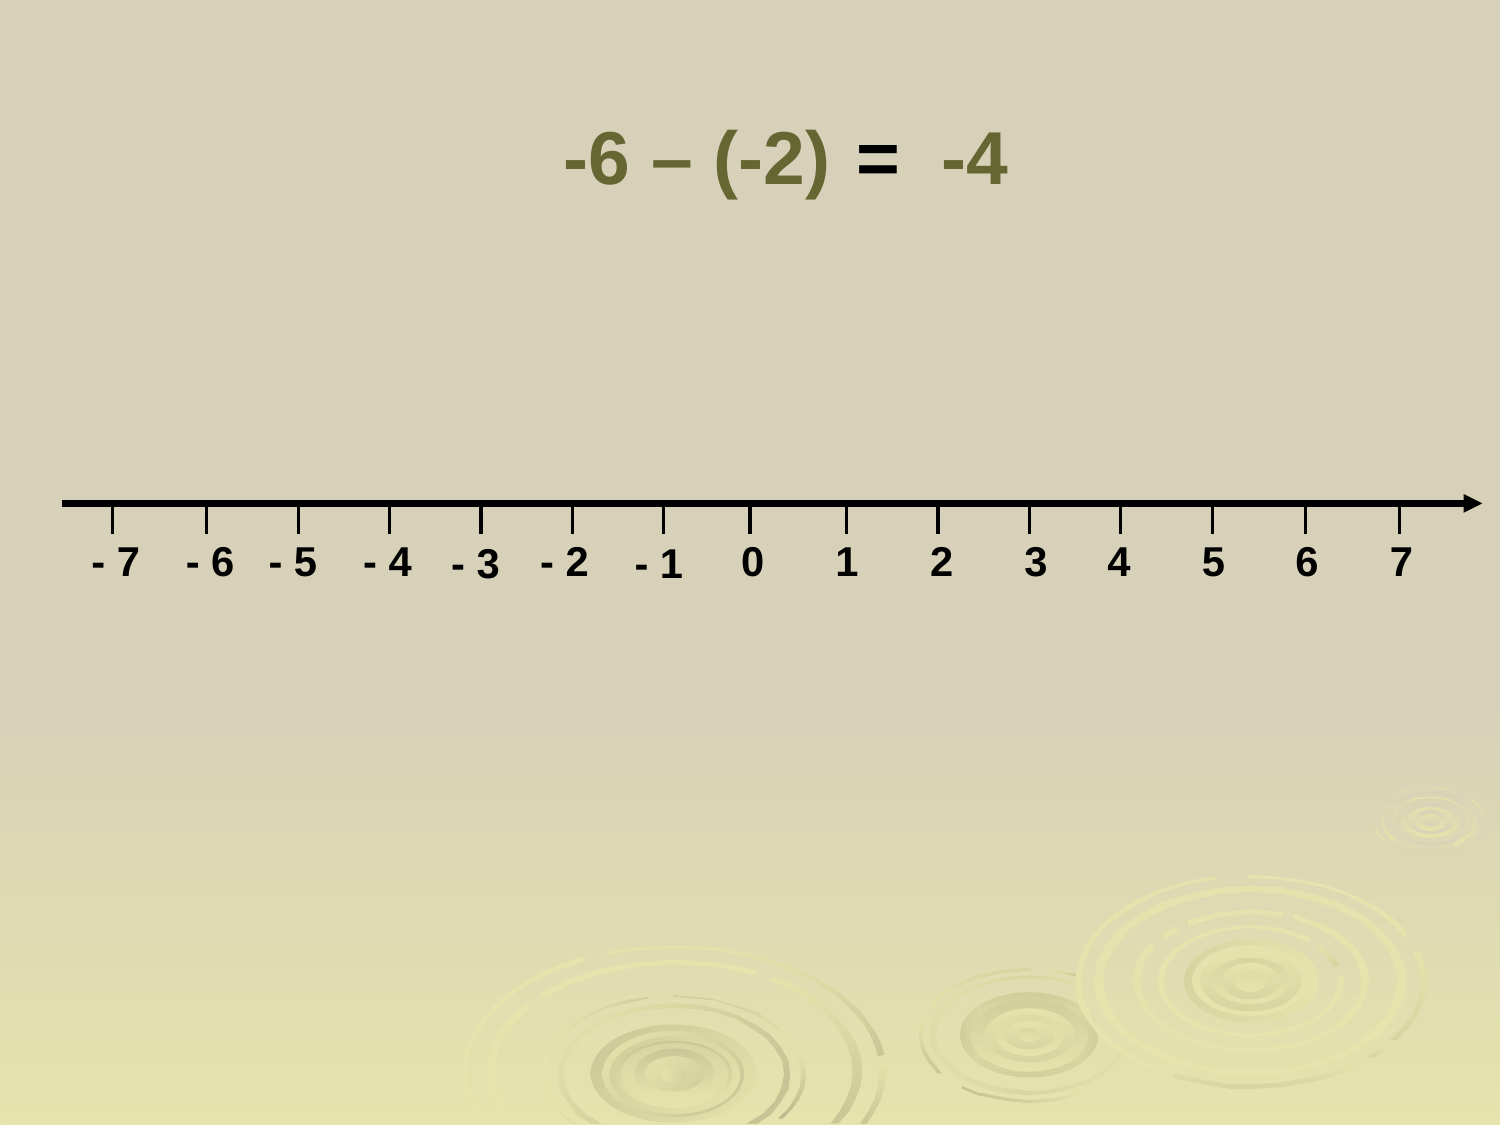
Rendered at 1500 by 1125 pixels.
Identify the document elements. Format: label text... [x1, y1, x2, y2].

text_box 2 [915, 527, 982, 602]
text_box 0 [726, 527, 793, 602]
text_box - 2 [525, 527, 627, 602]
text_box 5 [1187, 527, 1254, 602]
text_box 4 [1092, 527, 1159, 602]
text_box - 6 [178, 527, 273, 602]
text_box - 1 [619, 529, 721, 605]
text_box - 3 [436, 529, 538, 605]
text_box 6 [1257, 527, 1352, 602]
text_box 3 [998, 527, 1065, 602]
text_box 7 [1352, 527, 1454, 602]
text_box -6 – (-2) [549, 101, 820, 208]
text_box - 7 [76, 527, 178, 602]
text_box - 4 [348, 527, 450, 602]
text_box 1 [820, 527, 888, 602]
text_box - 5 [273, 527, 348, 602]
text_box = -4 [820, 101, 1058, 208]
